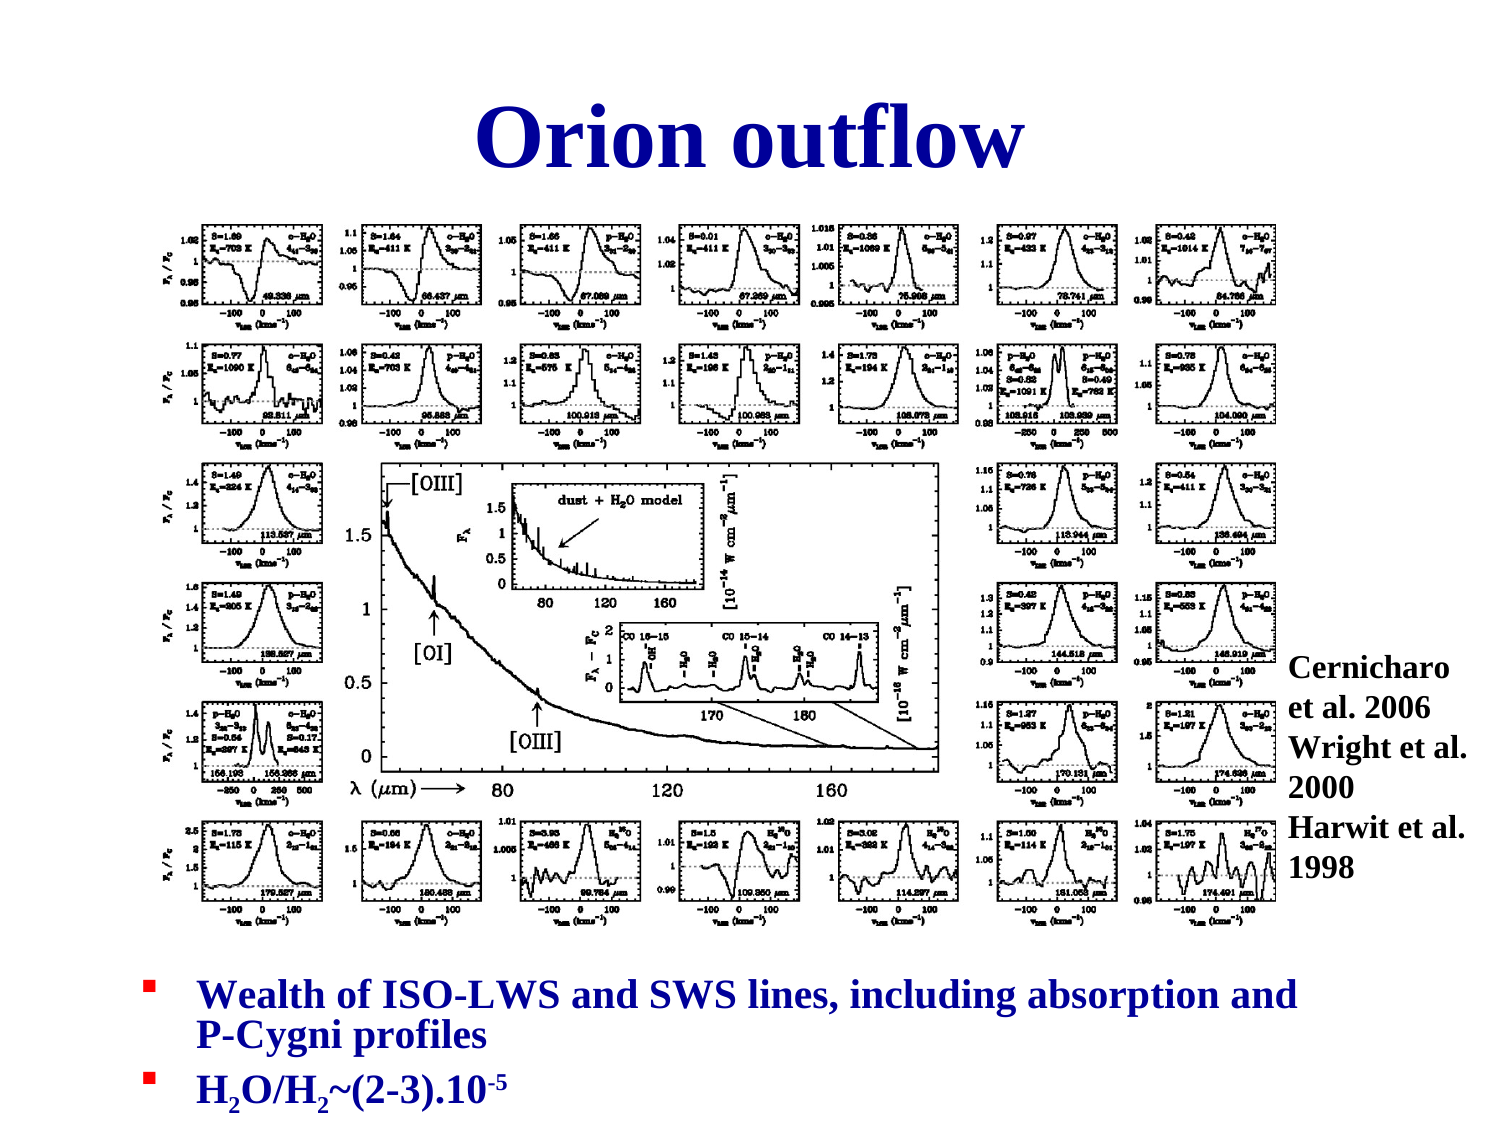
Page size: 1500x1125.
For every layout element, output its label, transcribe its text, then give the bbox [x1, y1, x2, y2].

picture [162, 224, 1276, 926]
title Orion outflow [112, 37, 1388, 225]
text_box Cernicharo et al. 2006 Wright et al. 2000 Harwit et al. 1998 [1273, 637, 1483, 893]
list Wealth of ISO-LWS and SWS lines, including absorption and P-Cygni profiles H2O/H2~(2-3).10-5 [124, 968, 1338, 1125]
